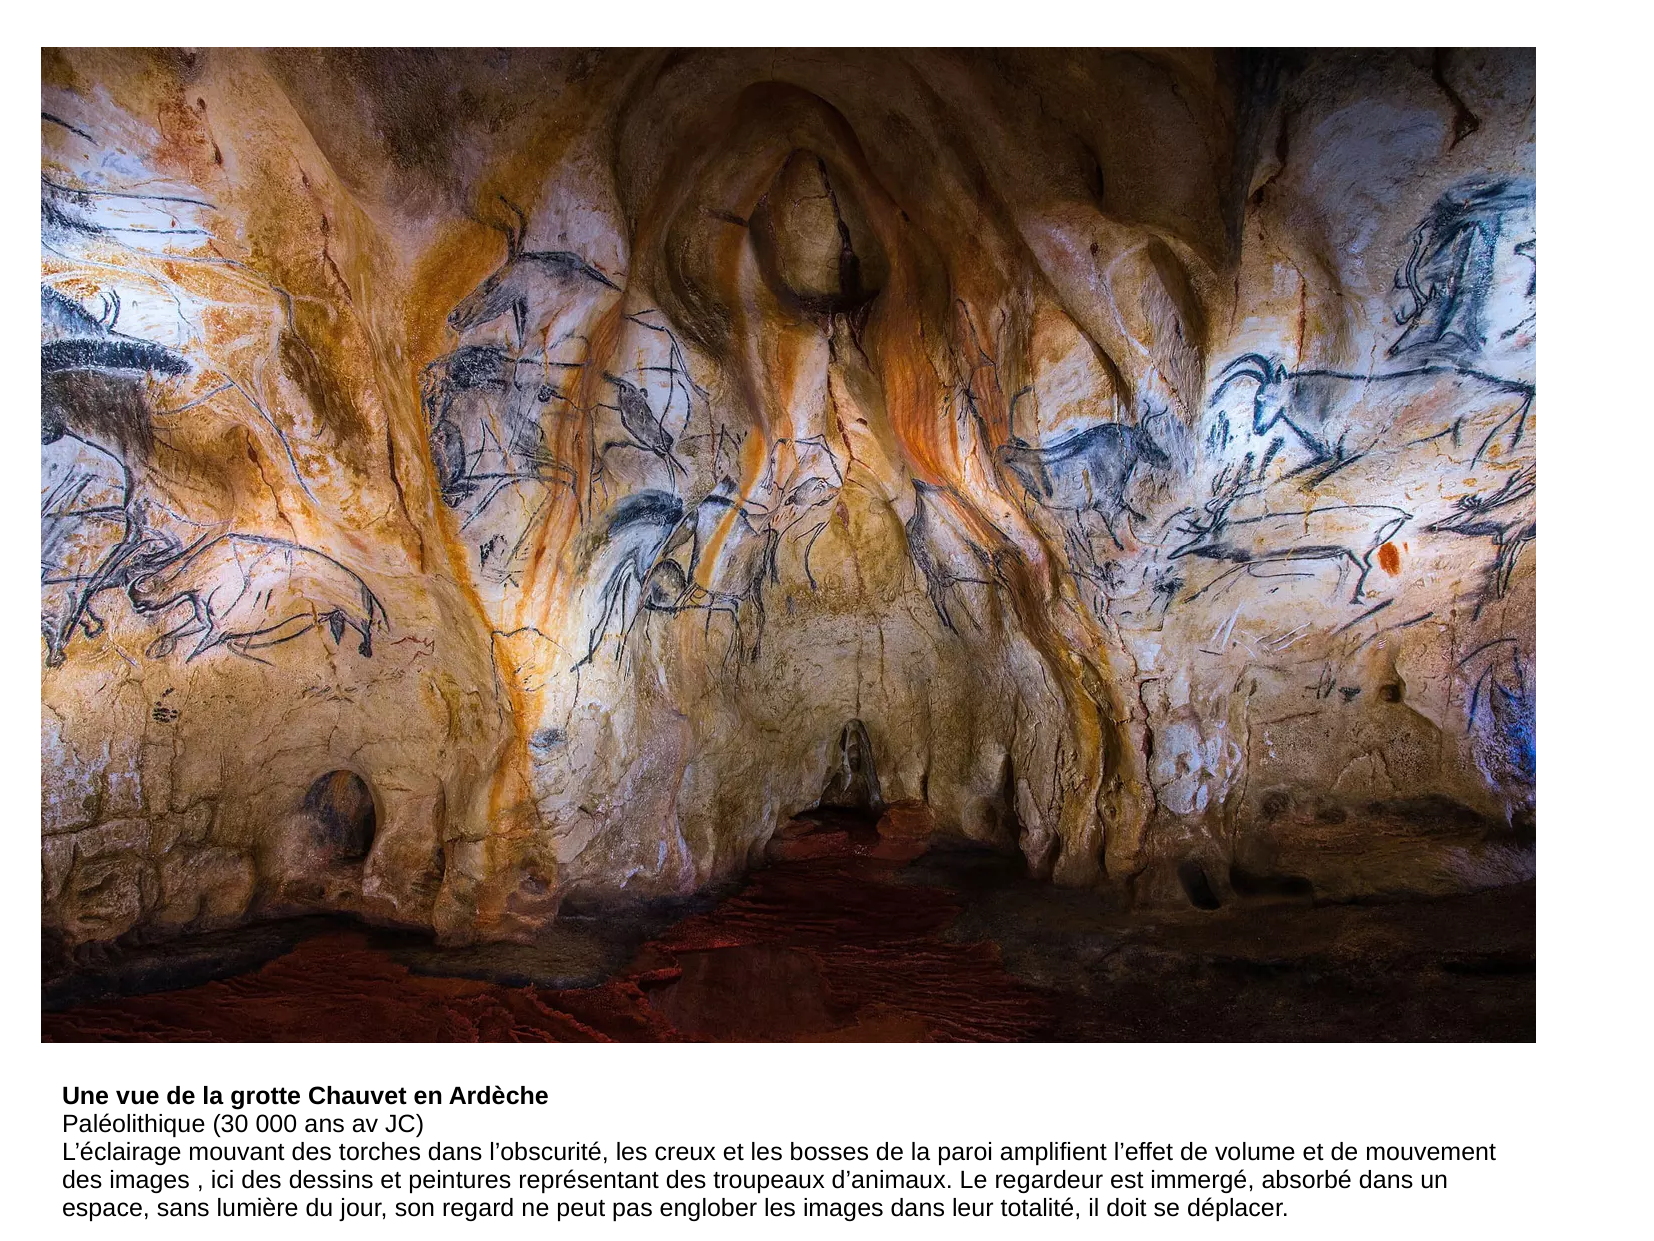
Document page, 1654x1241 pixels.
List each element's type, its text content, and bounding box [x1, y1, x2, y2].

text_box Une vue de la grotte Chauvet en Ardèche Paléolithique (30 000 ans av JC) L’éclairage mouvant des torches dans l’obscurité, les creux et les bosses de la paroi amplifient l’effet de volume et de mouvement des images , ici des dessins et peintures représentant des troupeaux d’animaux. Le regardeur est immergé, absorbé dans un espace, sans lumière du jour, son regard ne peut pas englober les images dans leur totalité, il doit se déplacer. [47, 1074, 1548, 1230]
picture [41, 47, 1536, 1043]
